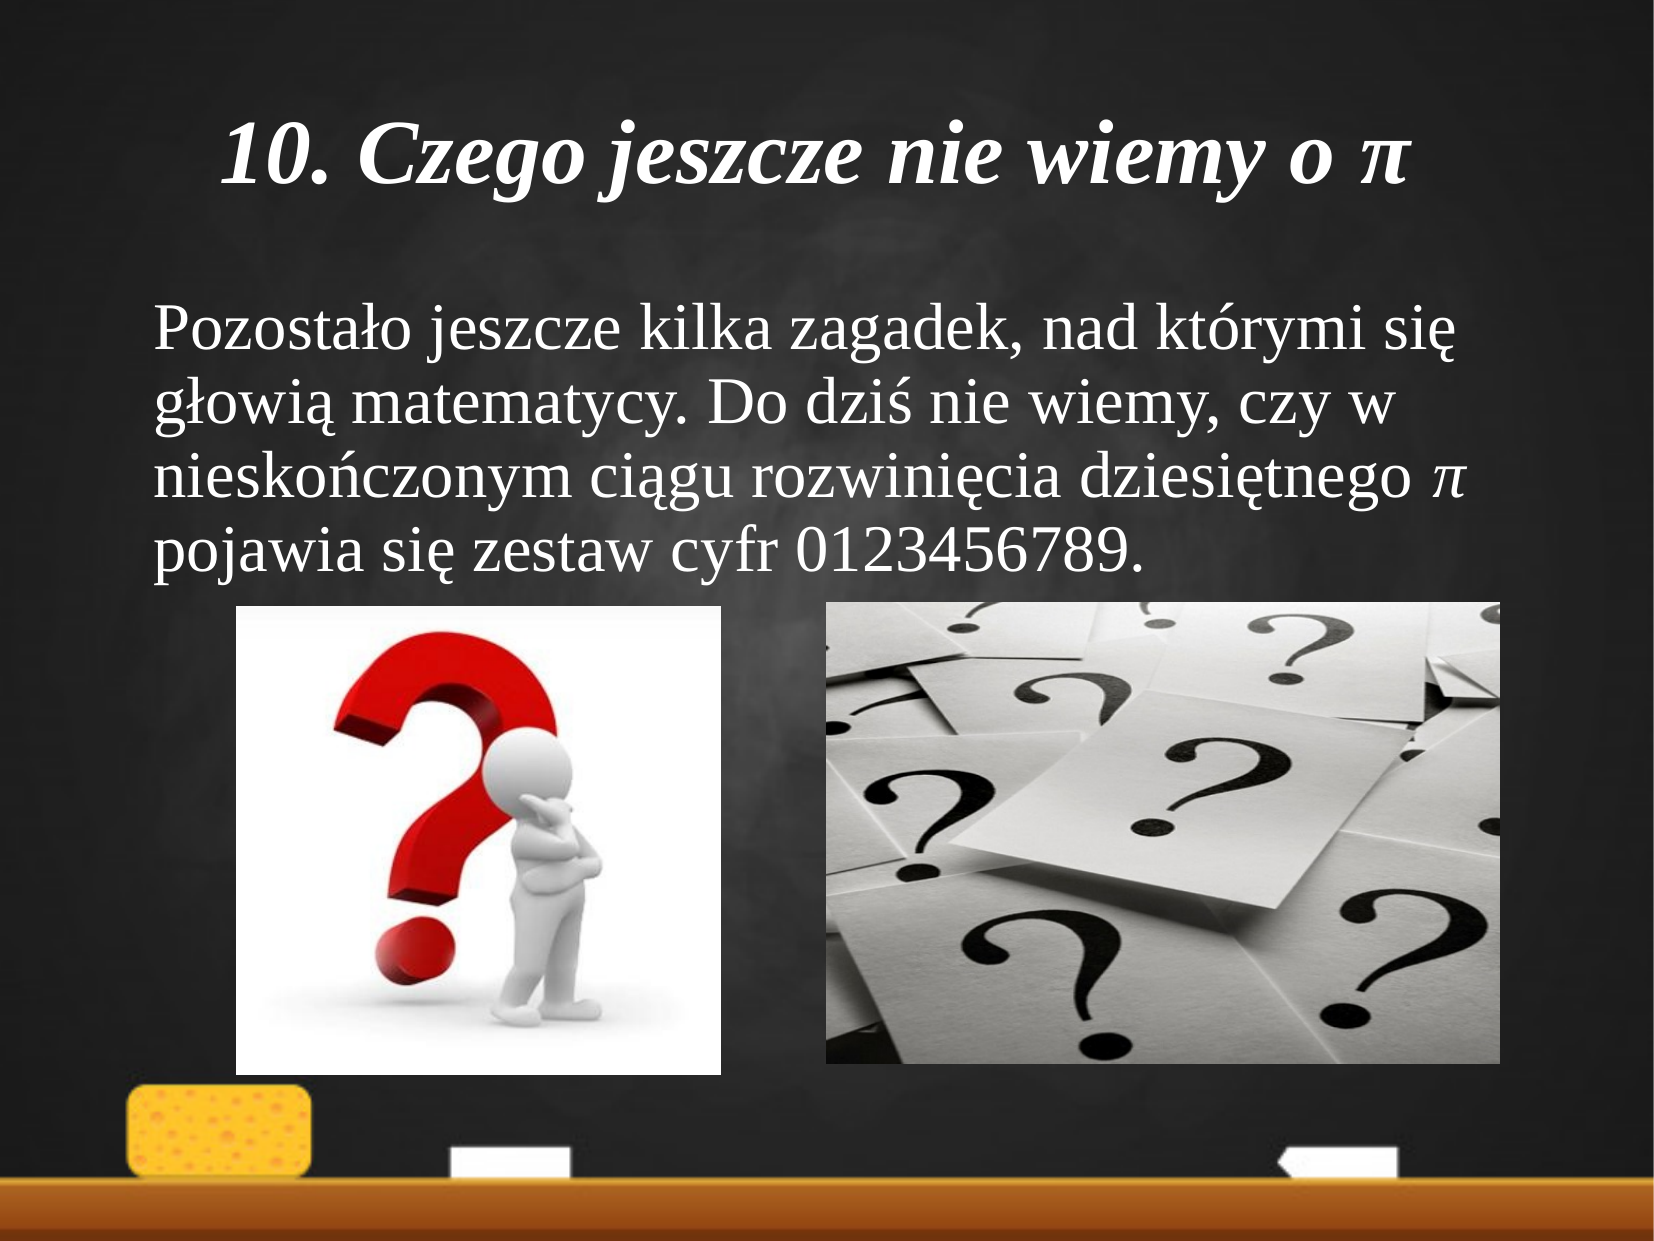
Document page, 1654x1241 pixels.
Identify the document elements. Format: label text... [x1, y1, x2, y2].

title 10. Czego jeszcze nie wiemy o π [82, 49, 1571, 257]
picture [0, 0, 1654, 1241]
list Pozostało jeszcze kilka zagadek, nad którymi się głowią matematycy. Do dziś nie wiemy, czy w nieskończonym ciągu rozwinięcia dziesiętnego π pojawia się zestaw cyfr 0123456789. [82, 290, 1571, 1109]
